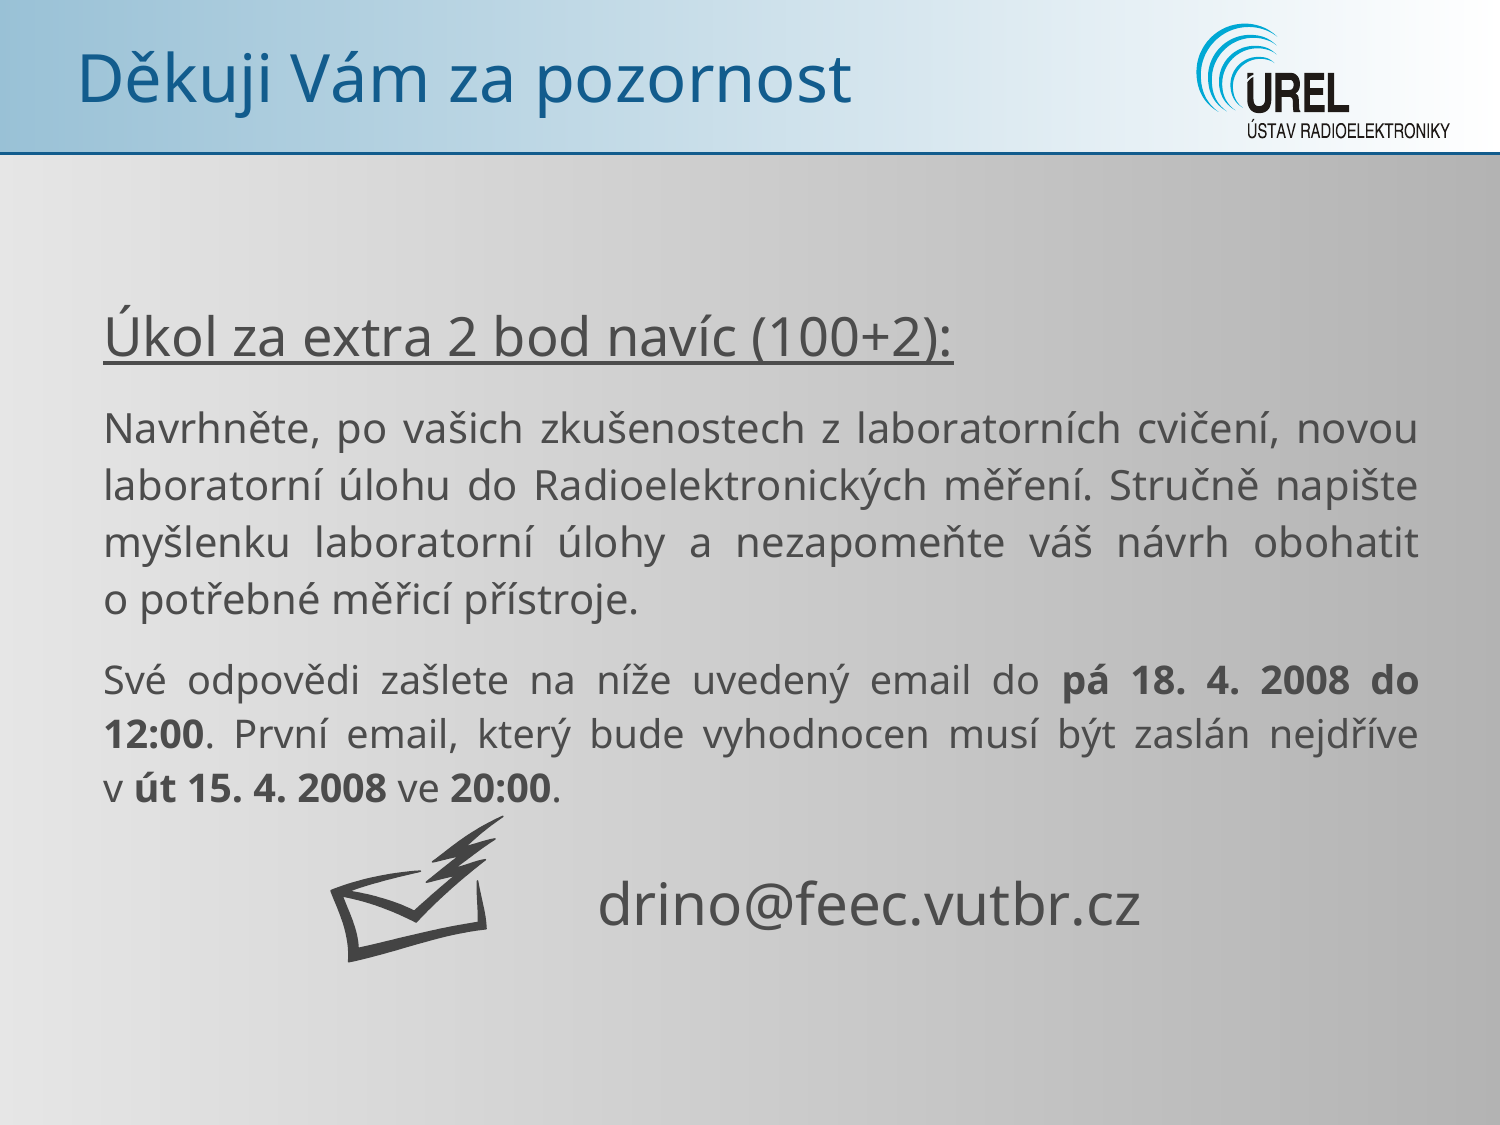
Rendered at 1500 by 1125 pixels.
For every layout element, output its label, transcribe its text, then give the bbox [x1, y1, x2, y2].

picture [1196, 23, 1450, 160]
list drino@feec.vutbr.cz [527, 855, 1211, 944]
picture [1196, 23, 1236, 62]
text_box Děkuji Vám za pozornost [0, 0, 1500, 152]
text_box Úkol za extra 2 bod navíc (100+2): Navrhněte, po vašich zkušenostech z laboratorních cvičení, novou laboratorní úlohu do Radioelektronických měření. Stručně napište myšlenku laboratorní úlohy a nezapomeňte váš návrh obohatit o potřebné měřicí přístroje. Své odpovědi zašlete na níže uvedený email do pá 18. 4. 2008 do 12:00. První email, který bude vyhodnocen musí být zaslán nejdříve v út 15. 4. 2008 ve 20:00. [88, 290, 1436, 822]
text_box [331, 822, 496, 962]
